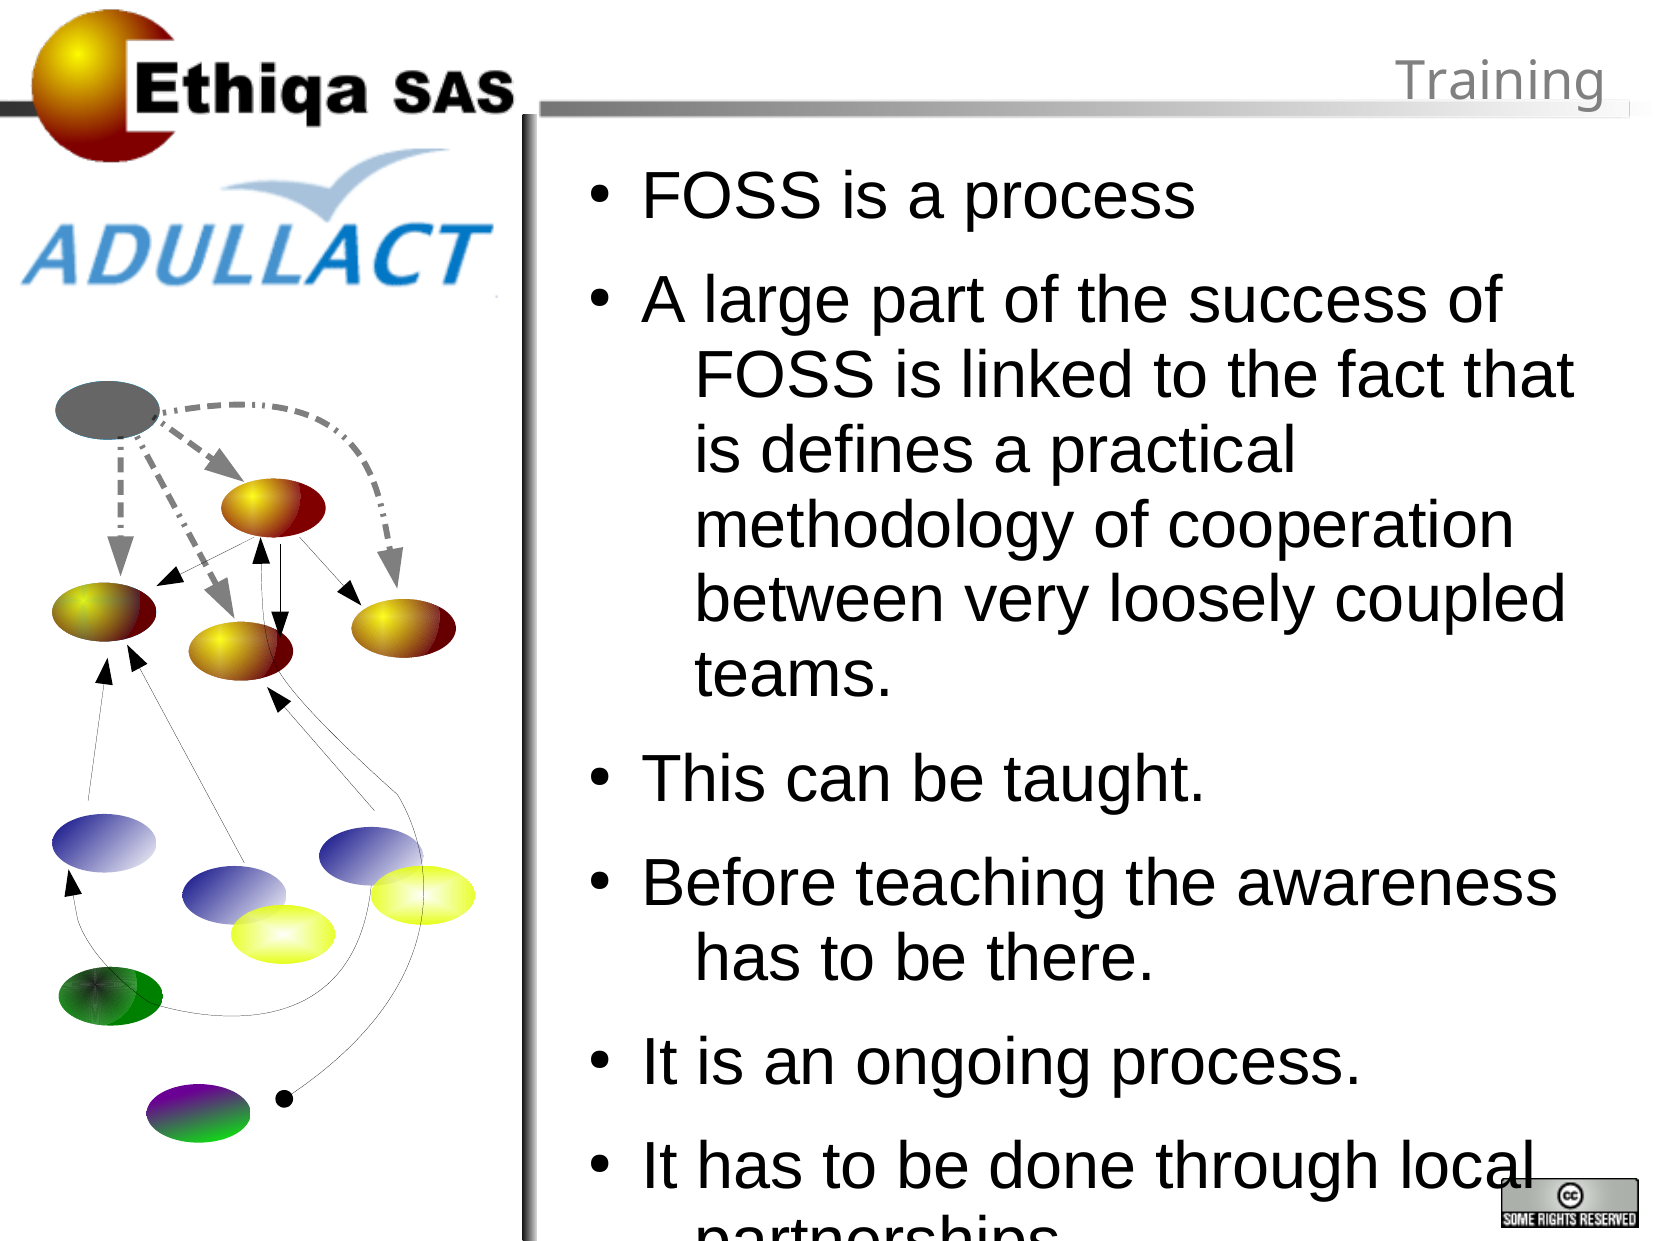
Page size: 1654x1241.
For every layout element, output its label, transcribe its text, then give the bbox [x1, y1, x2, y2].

text_box [419, 844, 424, 863]
text_box [351, 599, 456, 658]
text_box [319, 826, 423, 925]
picture [1501, 1178, 1639, 1228]
text_box [146, 1084, 251, 1143]
text_box [421, 865, 476, 925]
text_box [52, 582, 157, 642]
list FOSS is a process A large part of the success of FOSS is linked to the fact that is defines a practical methodology of cooperation between very loosely coupled teams. This can be taught. Before teaching the awareness has to be there. It is an ongoing process. It has to be done through local partnerships. [552, 158, 1593, 1203]
text_box [188, 621, 278, 681]
title Training [353, 20, 1608, 136]
text_box [52, 813, 157, 873]
text_box [221, 478, 326, 538]
text_box [58, 967, 160, 1026]
text_box [182, 865, 336, 964]
text_box [55, 381, 160, 440]
text_box [265, 625, 294, 671]
text_box [109, 966, 163, 1005]
picture [0, 5, 1654, 298]
